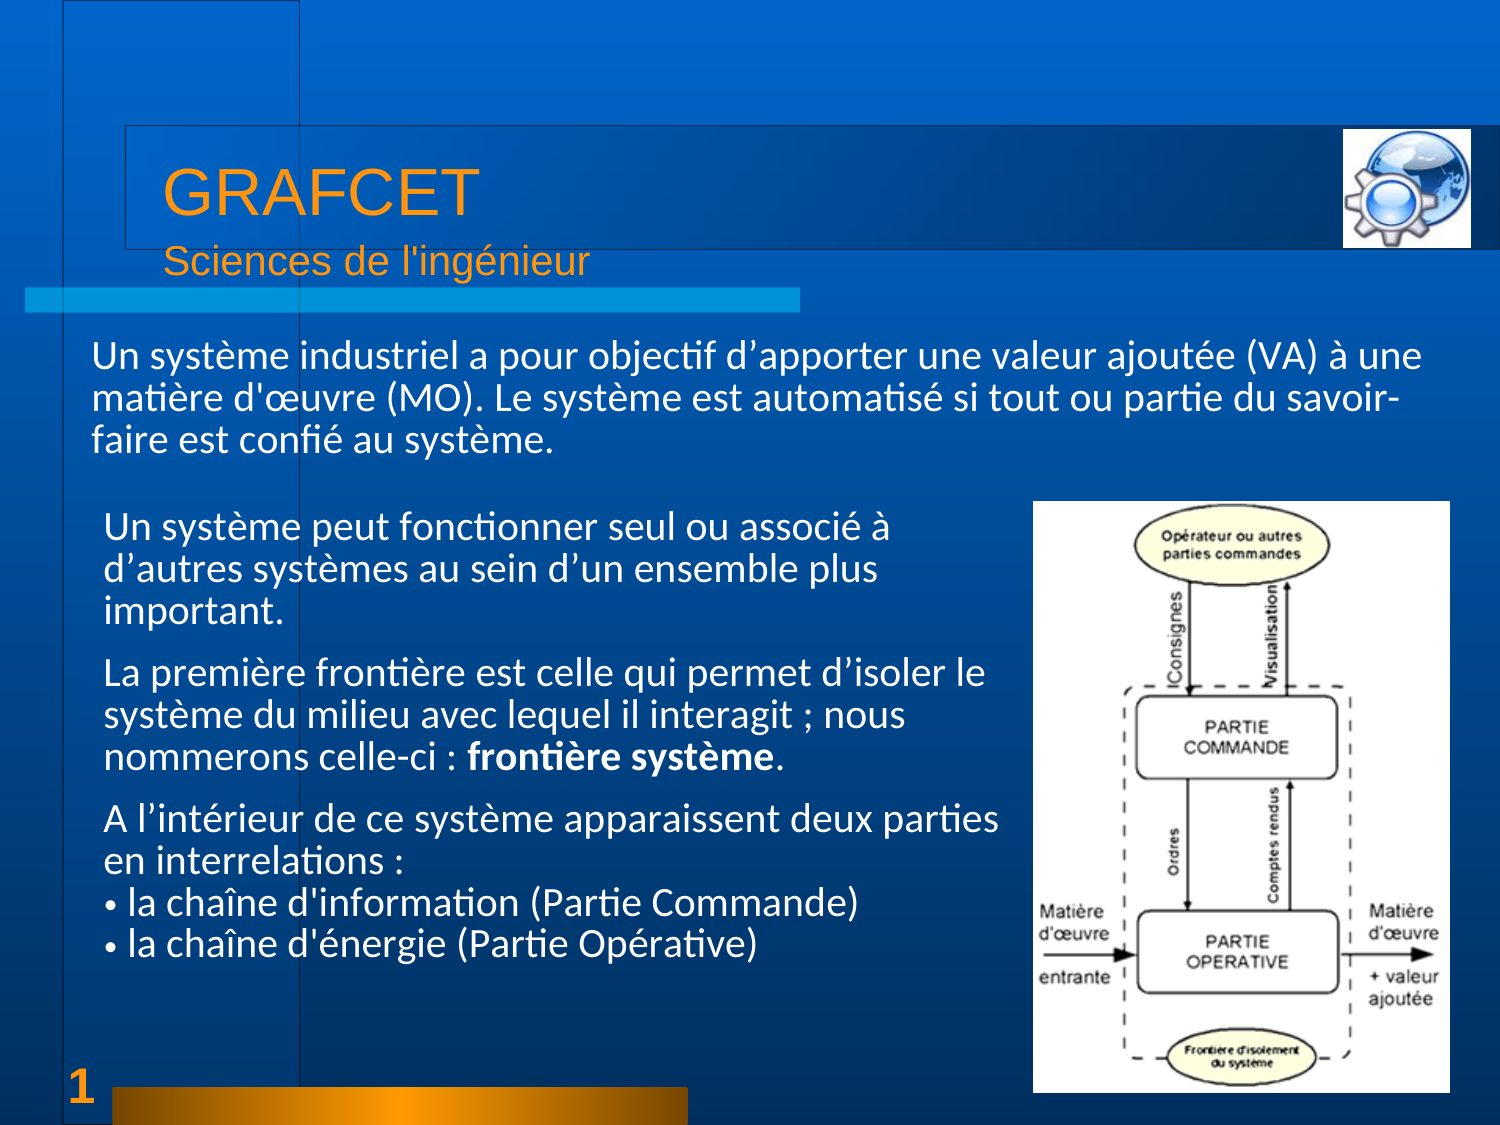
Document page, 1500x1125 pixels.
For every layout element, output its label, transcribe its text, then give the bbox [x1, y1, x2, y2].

text_box Un système industriel a pour objectif d’apporter une valeur ajoutée (VA) à une matière d'œuvre (MO). Le système est automatisé si tout ou partie du savoir-faire est confié au système. [76, 331, 1447, 499]
picture [1033, 501, 1450, 1093]
picture [1343, 129, 1471, 248]
text_box Un système peut fonctionner seul ou associé à d’autres systèmes au sein d’un ensemble plus important. La première frontière est celle qui permet d’isoler le système du milieu avec lequel il interagit ; nous nommerons celle-ci : frontière système. A l’intérieur de ce système apparaissent deux parties en interrelations : la chaîne d'information (Partie Commande) la chaîne d'énergie (Partie Opérative) [88, 501, 1034, 1078]
